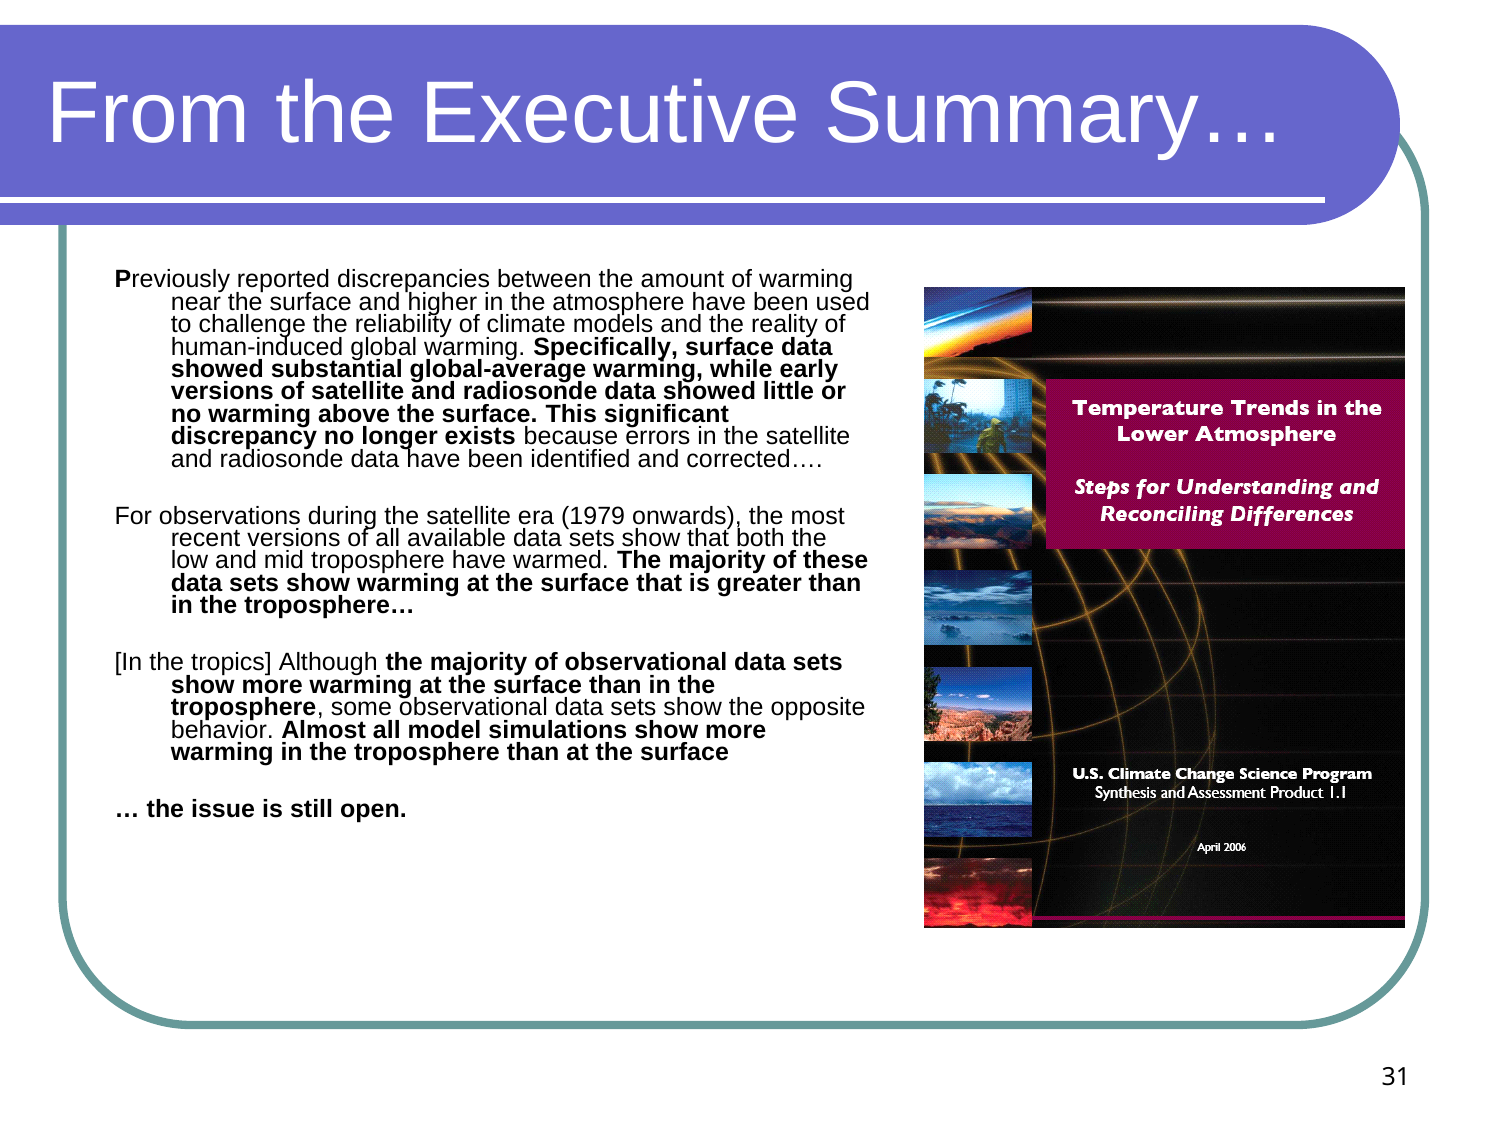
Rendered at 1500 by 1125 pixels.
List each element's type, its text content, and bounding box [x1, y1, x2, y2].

title From the Executive Summary… [31, 37, 1347, 188]
list Previously reported discrepancies between the amount of warming near the surface and higher in the atmosphere have been used to challenge the reliability of climate models and the reality of human-induced global warming. Specifically, surface data showed substantial global-average warming, while early versions of satellite and radiosonde data showed little or no warming above the surface. This significant discrepancy no longer exists because errors in the satellite and radiosonde data have been identified and corrected…. For observations during the satellite era (1979 onwards), the most recent versions of all available data sets show that both the low and mid troposphere have warmed. The majority of these data sets show warming at the surface that is greater than in the troposphere… [In the tropics] Although the majority of observational data sets show more warming at the surface than in the troposphere, some observational data sets show the opposite behavior. Almost all model simulations show more warming in the troposphere than at the surface … the issue is still open. [99, 262, 888, 988]
picture [924, 287, 1405, 928]
